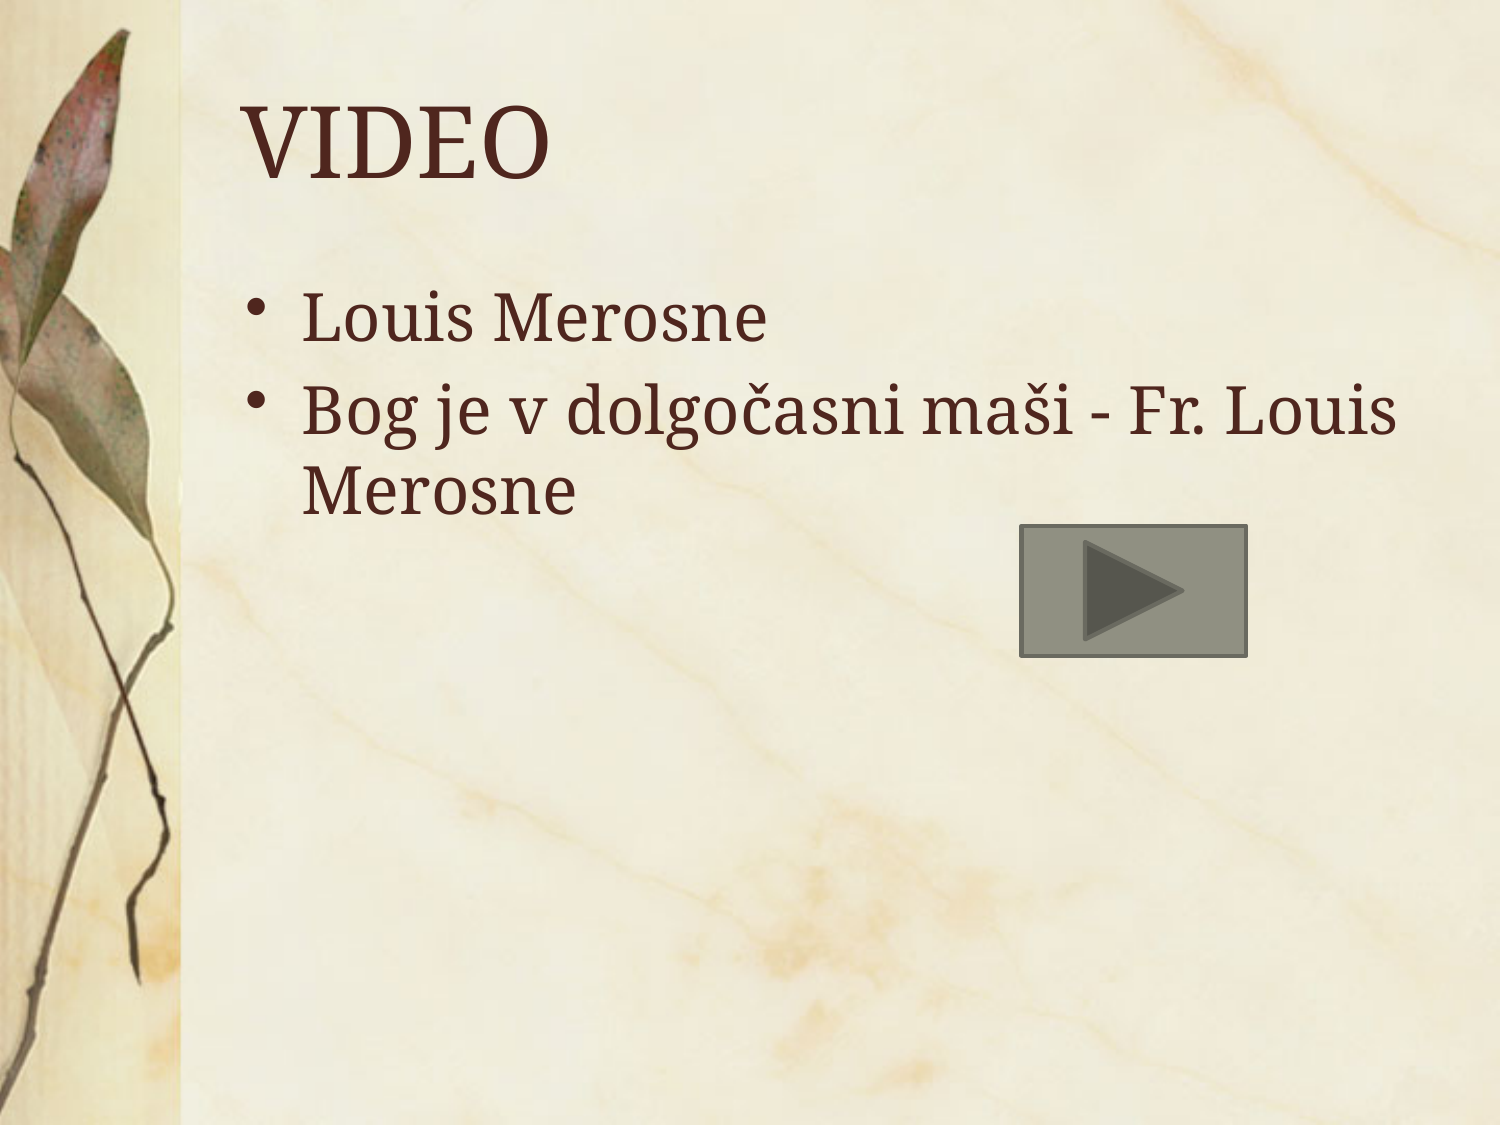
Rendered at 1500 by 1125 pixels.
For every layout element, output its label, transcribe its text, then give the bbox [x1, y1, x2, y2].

picture [0, 0, 1500, 1125]
list Louis Merosne Bog je v dolgočasni maši - Fr. Louis Merosne [230, 267, 1418, 1010]
title VIDEO [225, 45, 1425, 233]
text_box [1021, 525, 1247, 656]
